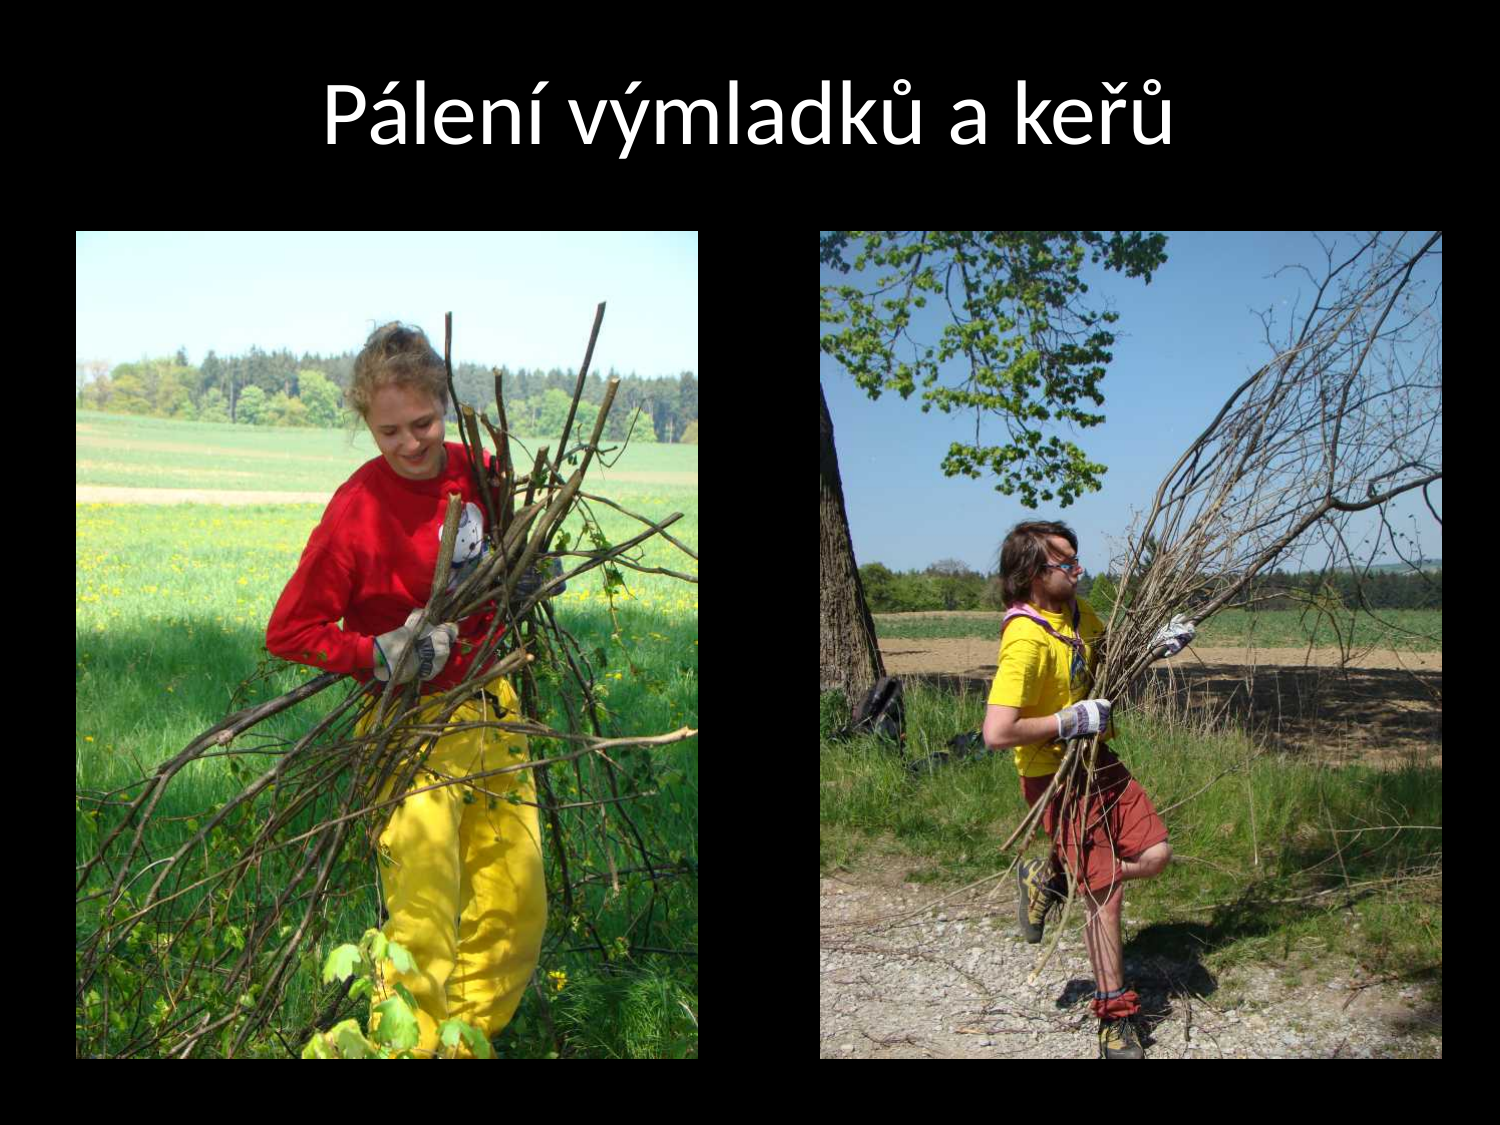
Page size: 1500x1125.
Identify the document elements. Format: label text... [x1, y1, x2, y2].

title Pálení výmladků a keřů [75, 45, 1425, 233]
picture [76, 231, 698, 1059]
picture [820, 231, 1442, 1059]
